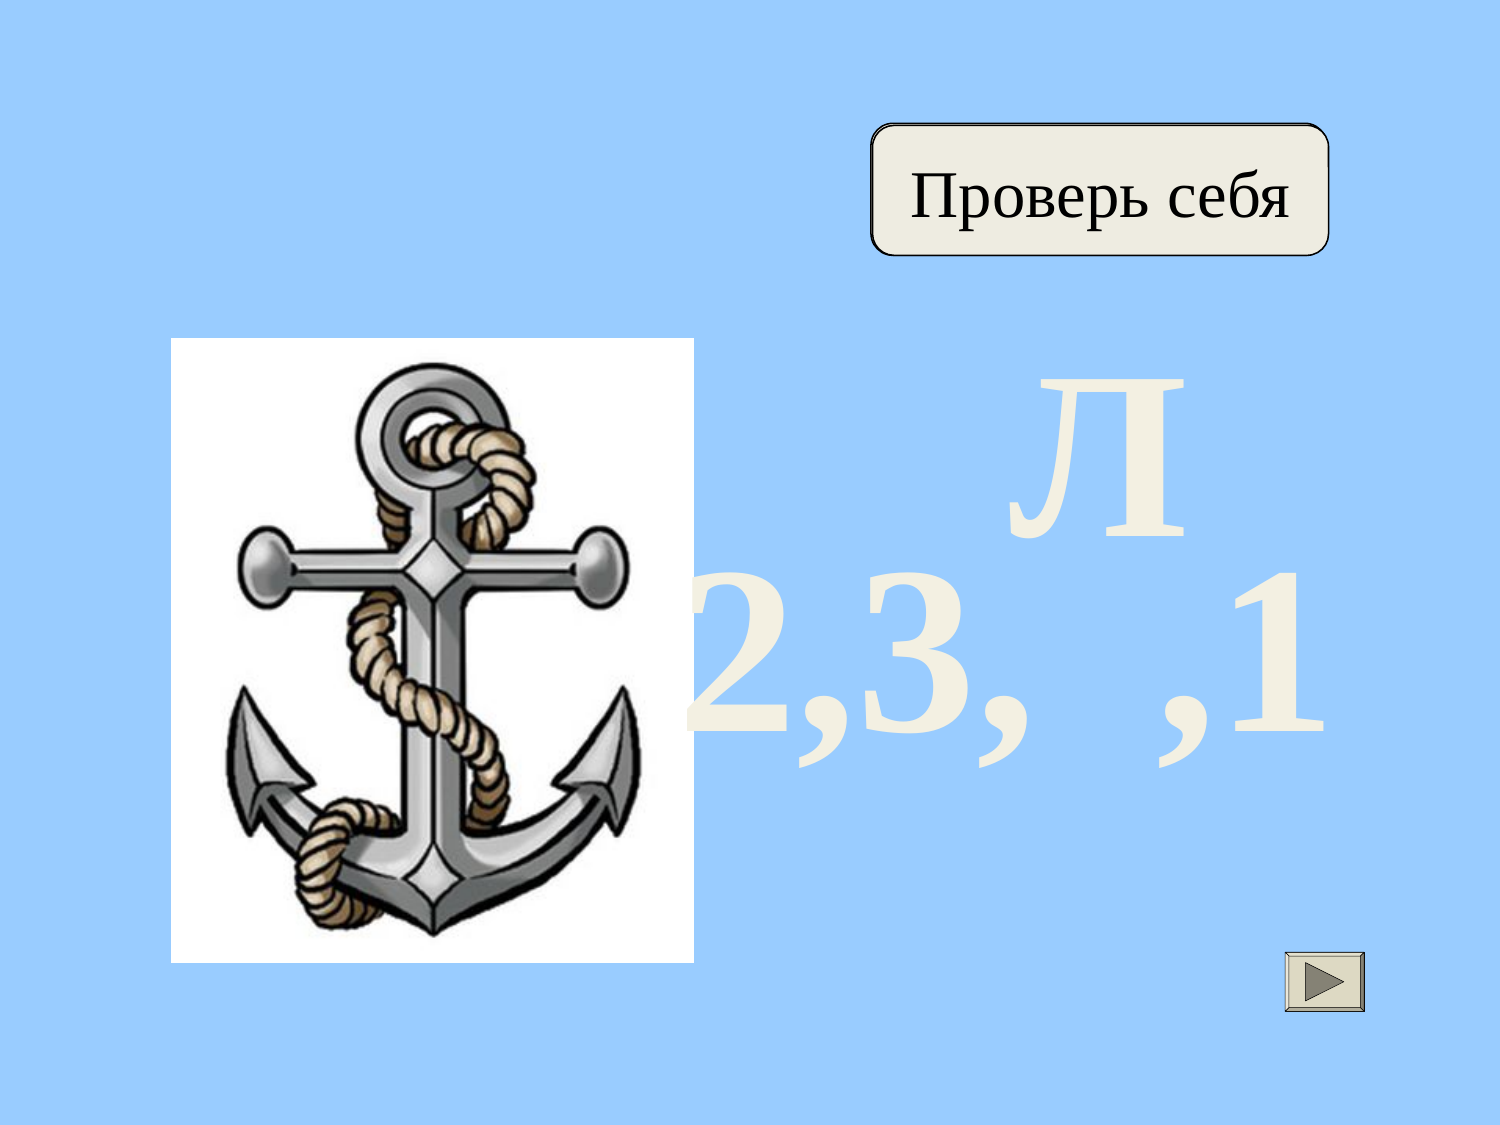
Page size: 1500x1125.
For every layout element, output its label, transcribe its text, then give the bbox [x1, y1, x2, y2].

text_box 2,3, ,1 [655, 484, 1359, 787]
picture [171, 338, 694, 964]
text_box [872, 126, 1329, 257]
text_box Л [1067, 392, 1126, 484]
text_box Л [810, 289, 1388, 592]
text_box [1286, 952, 1365, 1012]
